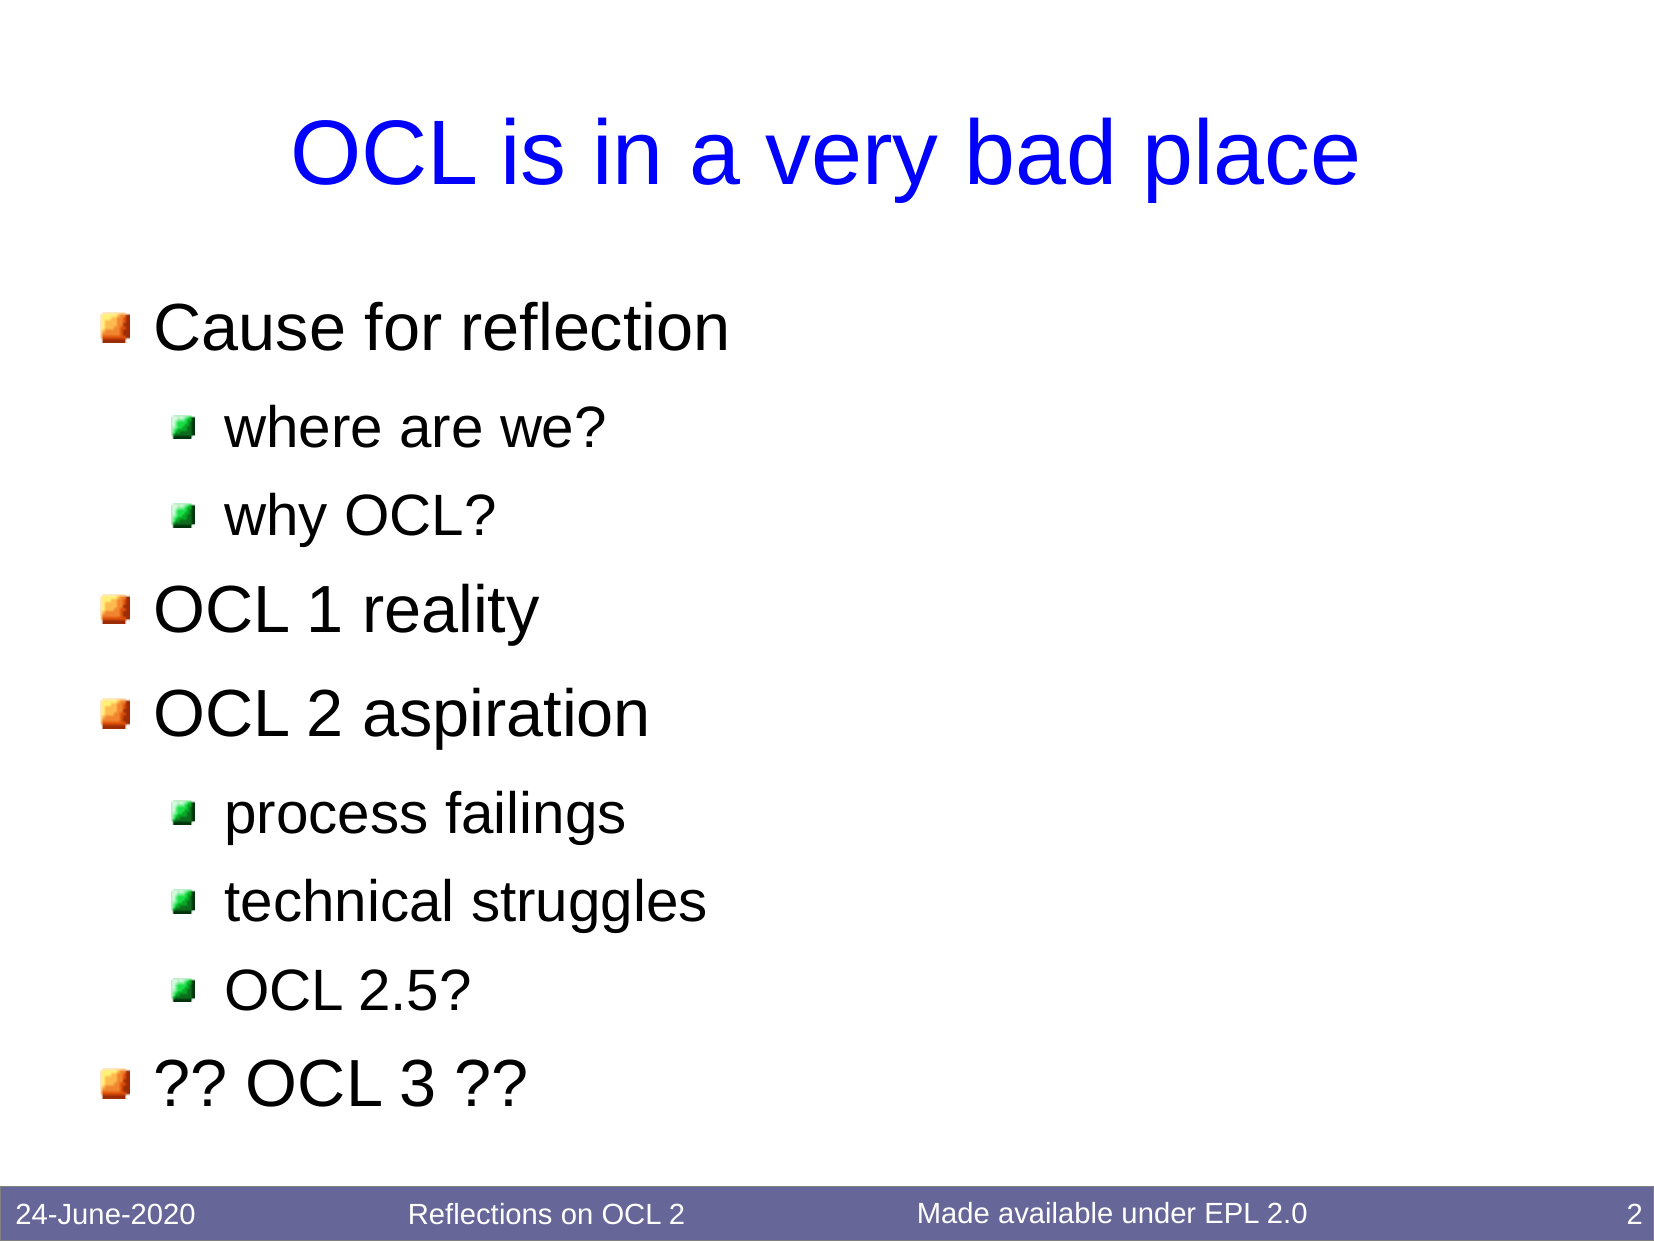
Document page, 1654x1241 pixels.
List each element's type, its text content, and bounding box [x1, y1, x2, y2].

list Cause for reflection where are we? why OCL? OCL 1 reality OCL 2 aspiration process failings technical struggles OCL 2.5? ?? OCL 3 ?? [82, 290, 1571, 1122]
title OCL is in a very bad place [82, 49, 1571, 257]
